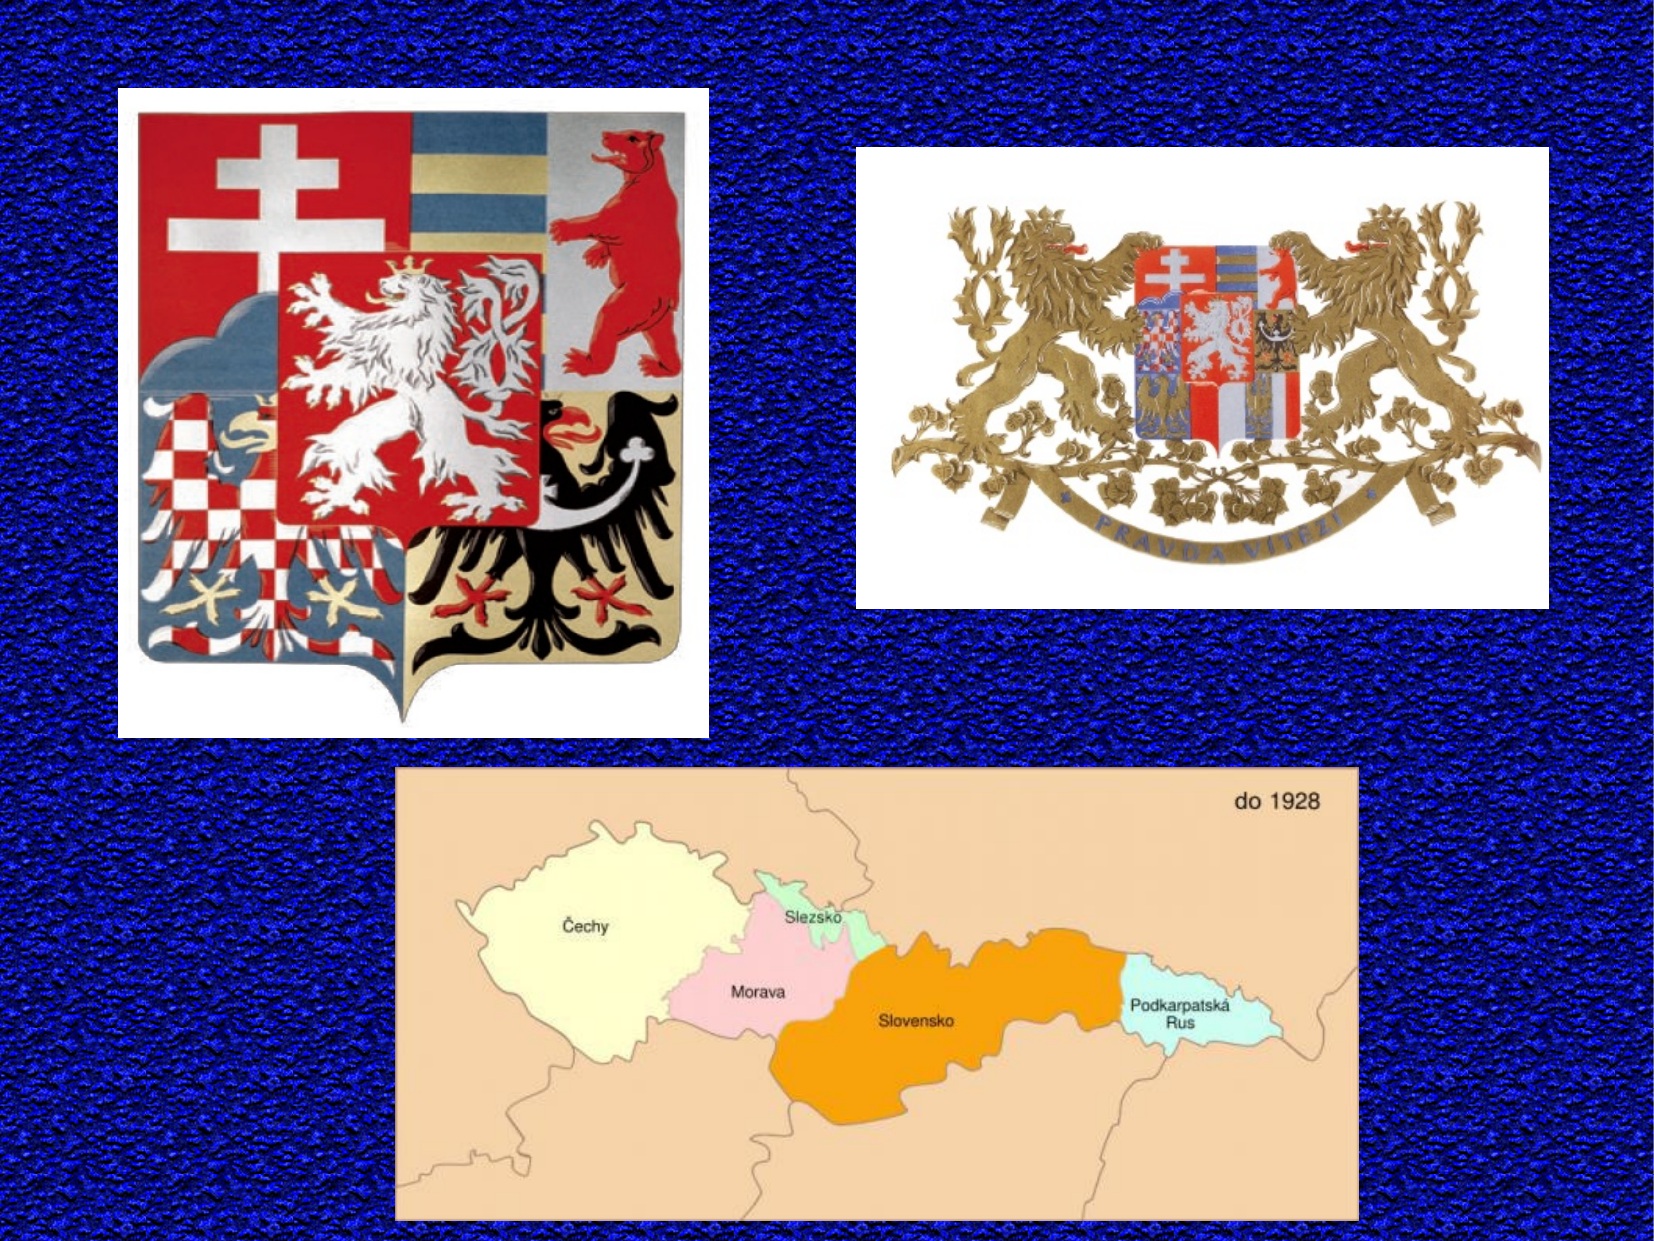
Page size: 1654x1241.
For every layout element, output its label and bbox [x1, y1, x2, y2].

picture [118, 88, 709, 739]
picture [856, 147, 1549, 609]
picture [395, 767, 1359, 1221]
